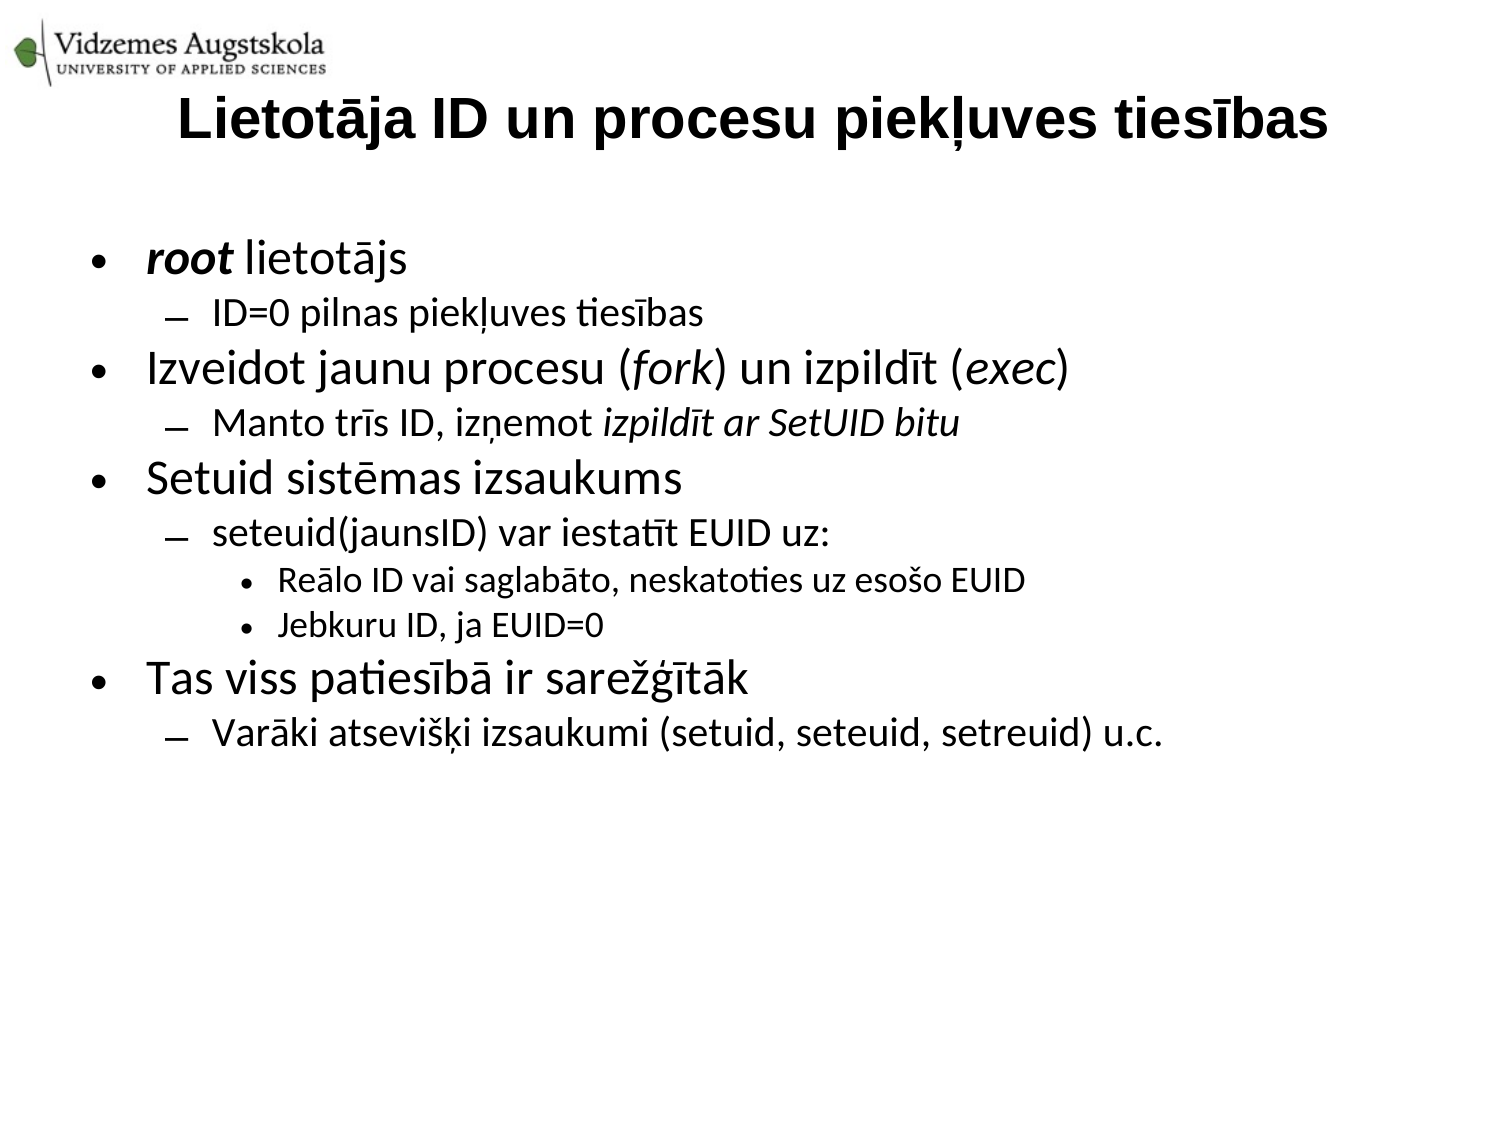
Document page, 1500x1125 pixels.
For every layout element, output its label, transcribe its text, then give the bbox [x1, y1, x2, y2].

picture [5, 2, 334, 102]
title Lietotāja ID un procesu piekļuves tiesības [79, 88, 1430, 154]
list root lietotājs ID=0 pilnas piekļuves tiesības Izveidot jaunu procesu (fork) un izpildīt (exec) Manto trīs ID, izņemot izpildīt ar SetUID bitu Setuid sistēmas izsaukums seteuid(jaunsID) var iestatīt EUID uz: Reālo ID vai saglabāto, neskatoties uz esošo EUID Jebkuru ID, ja EUID=0 Tas viss patiesībā ir sarežģītāk Varāki atsevišķi izsaukumi (setuid, seteuid, setreuid) u.c. [75, 229, 1425, 1125]
